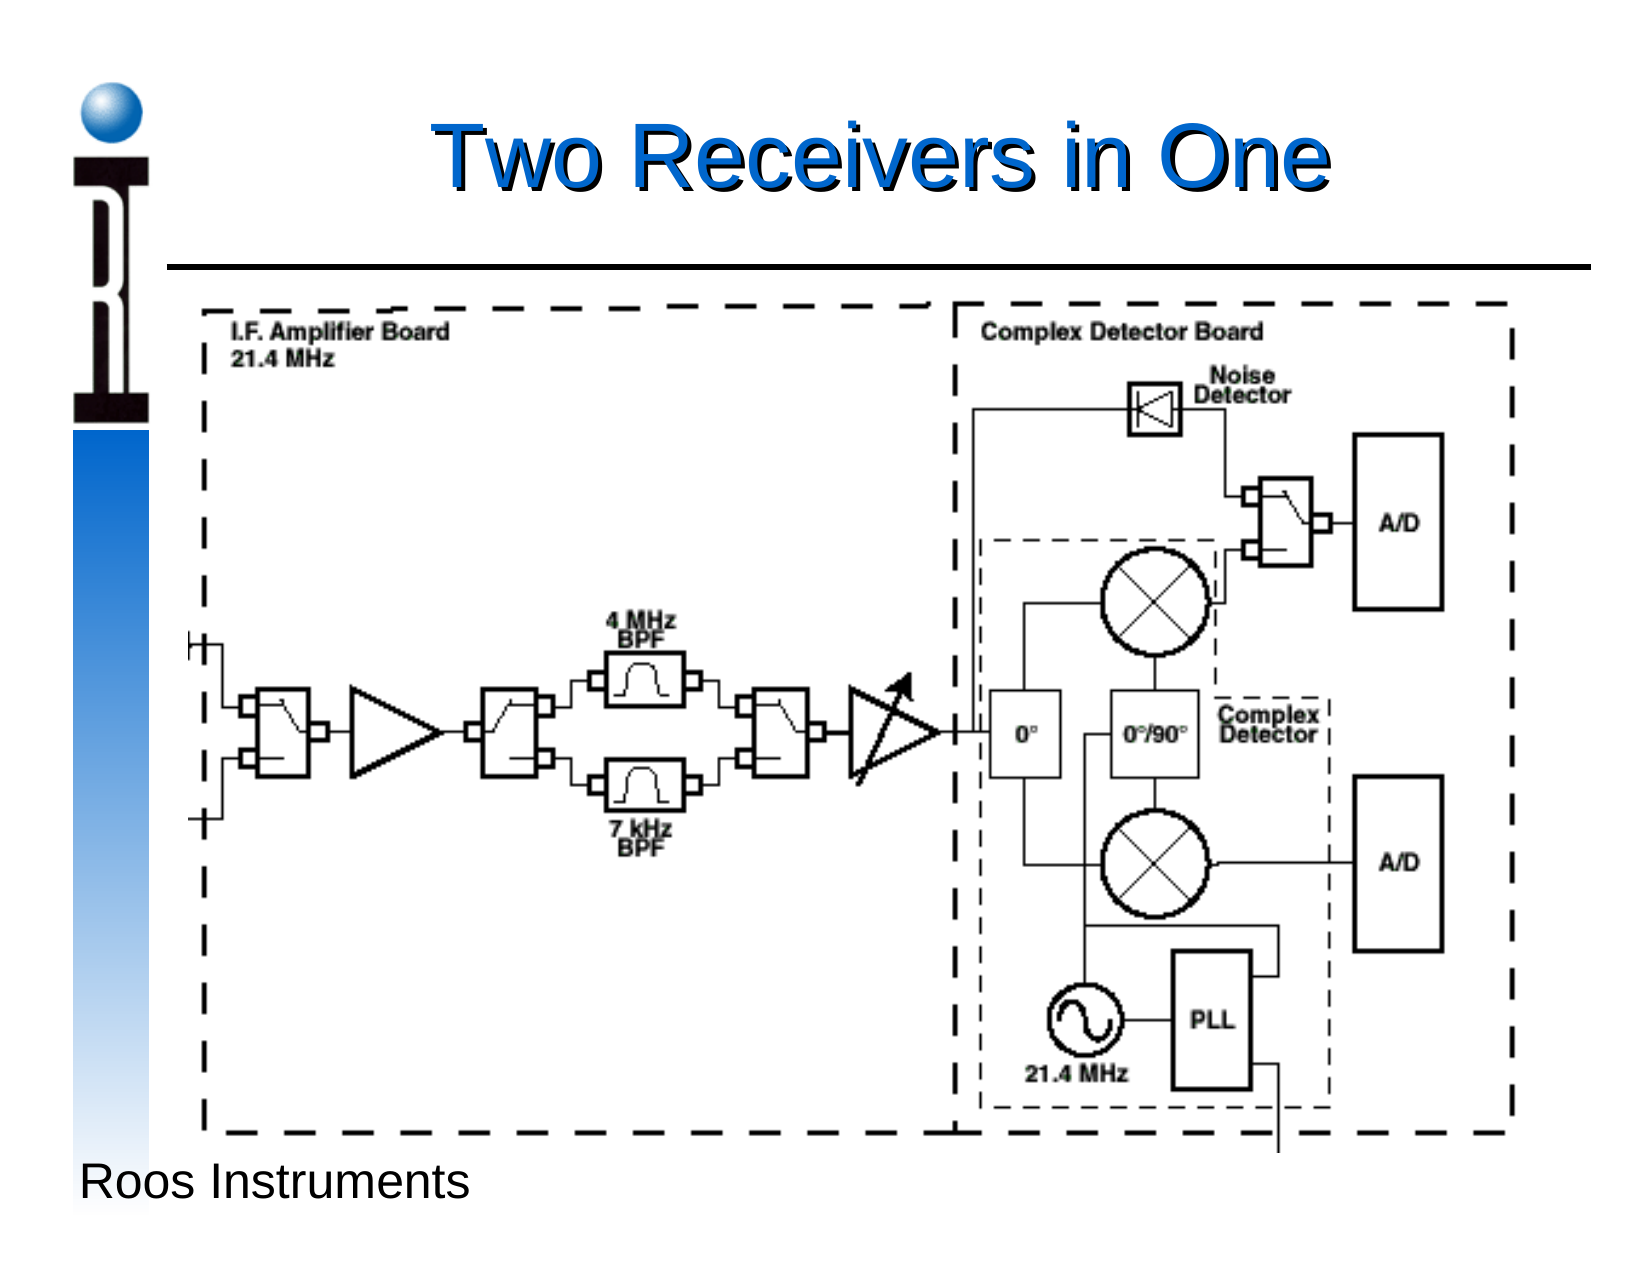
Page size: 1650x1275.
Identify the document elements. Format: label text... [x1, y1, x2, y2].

picture [69, 78, 154, 430]
title Two Receivers in One [171, 59, 1591, 253]
picture [188, 290, 1525, 1153]
